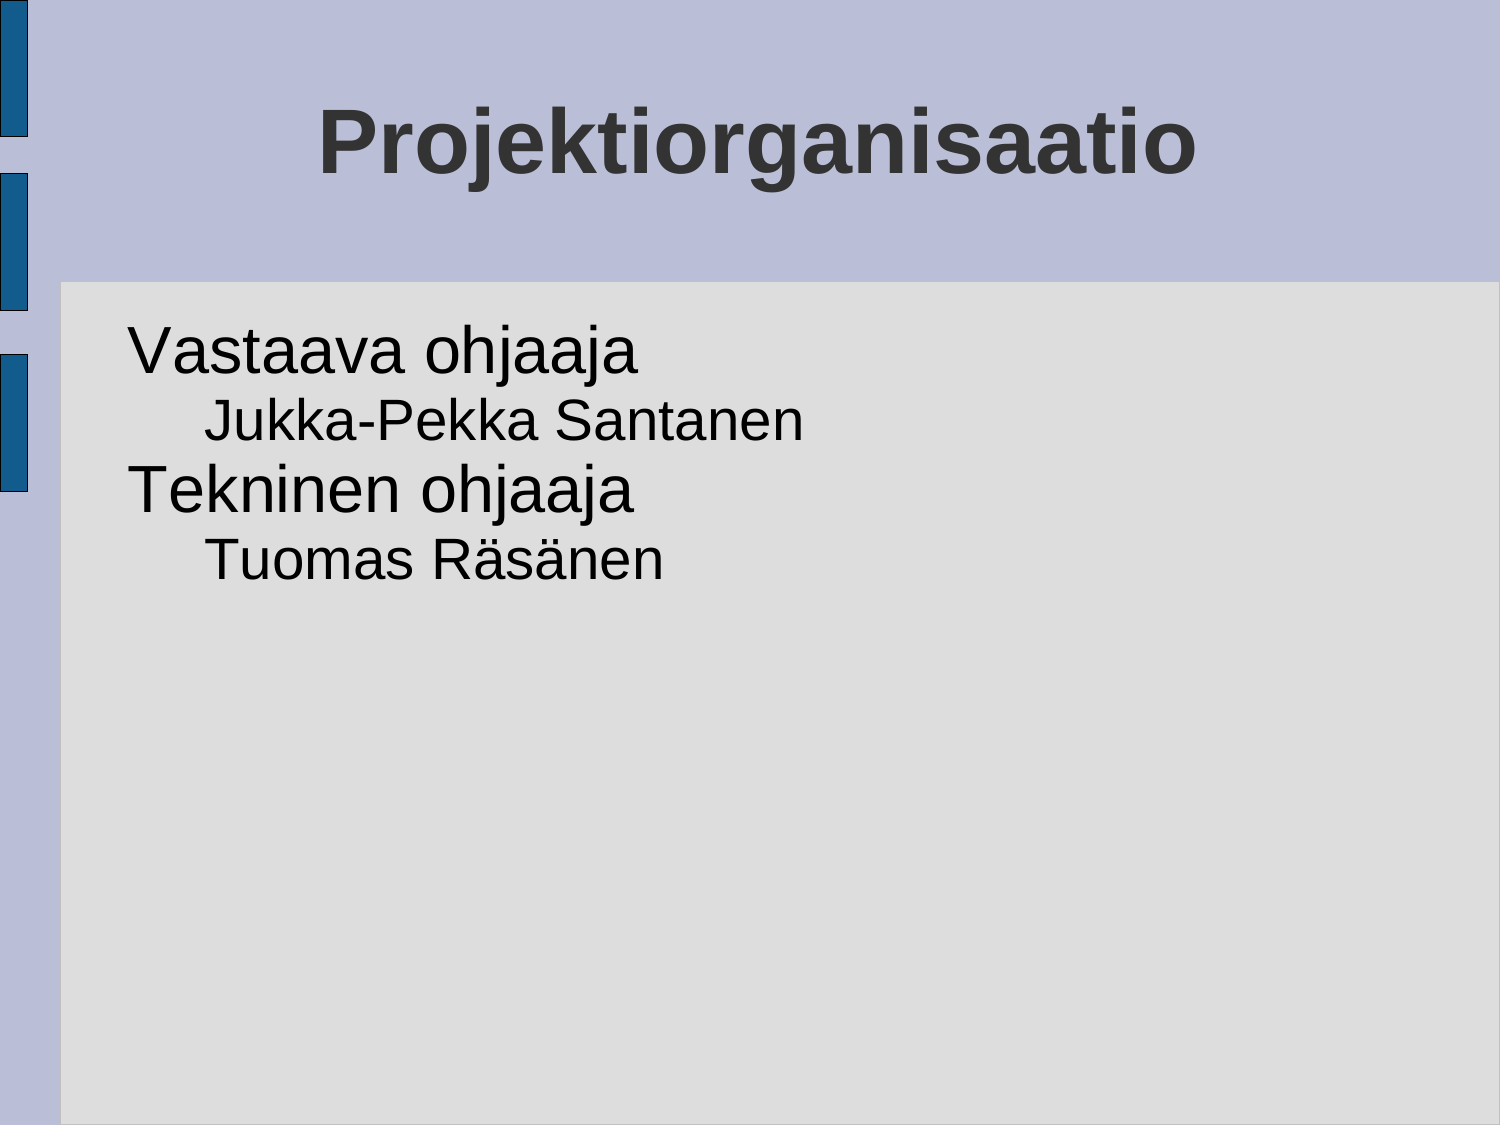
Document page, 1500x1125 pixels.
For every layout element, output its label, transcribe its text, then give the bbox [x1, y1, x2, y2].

title Projektiorganisaatio [118, 48, 1400, 237]
list Vastaava ohjaaja Jukka-Pekka Santanen Tekninen ohjaaja Tuomas Räsänen [110, 312, 1392, 1022]
